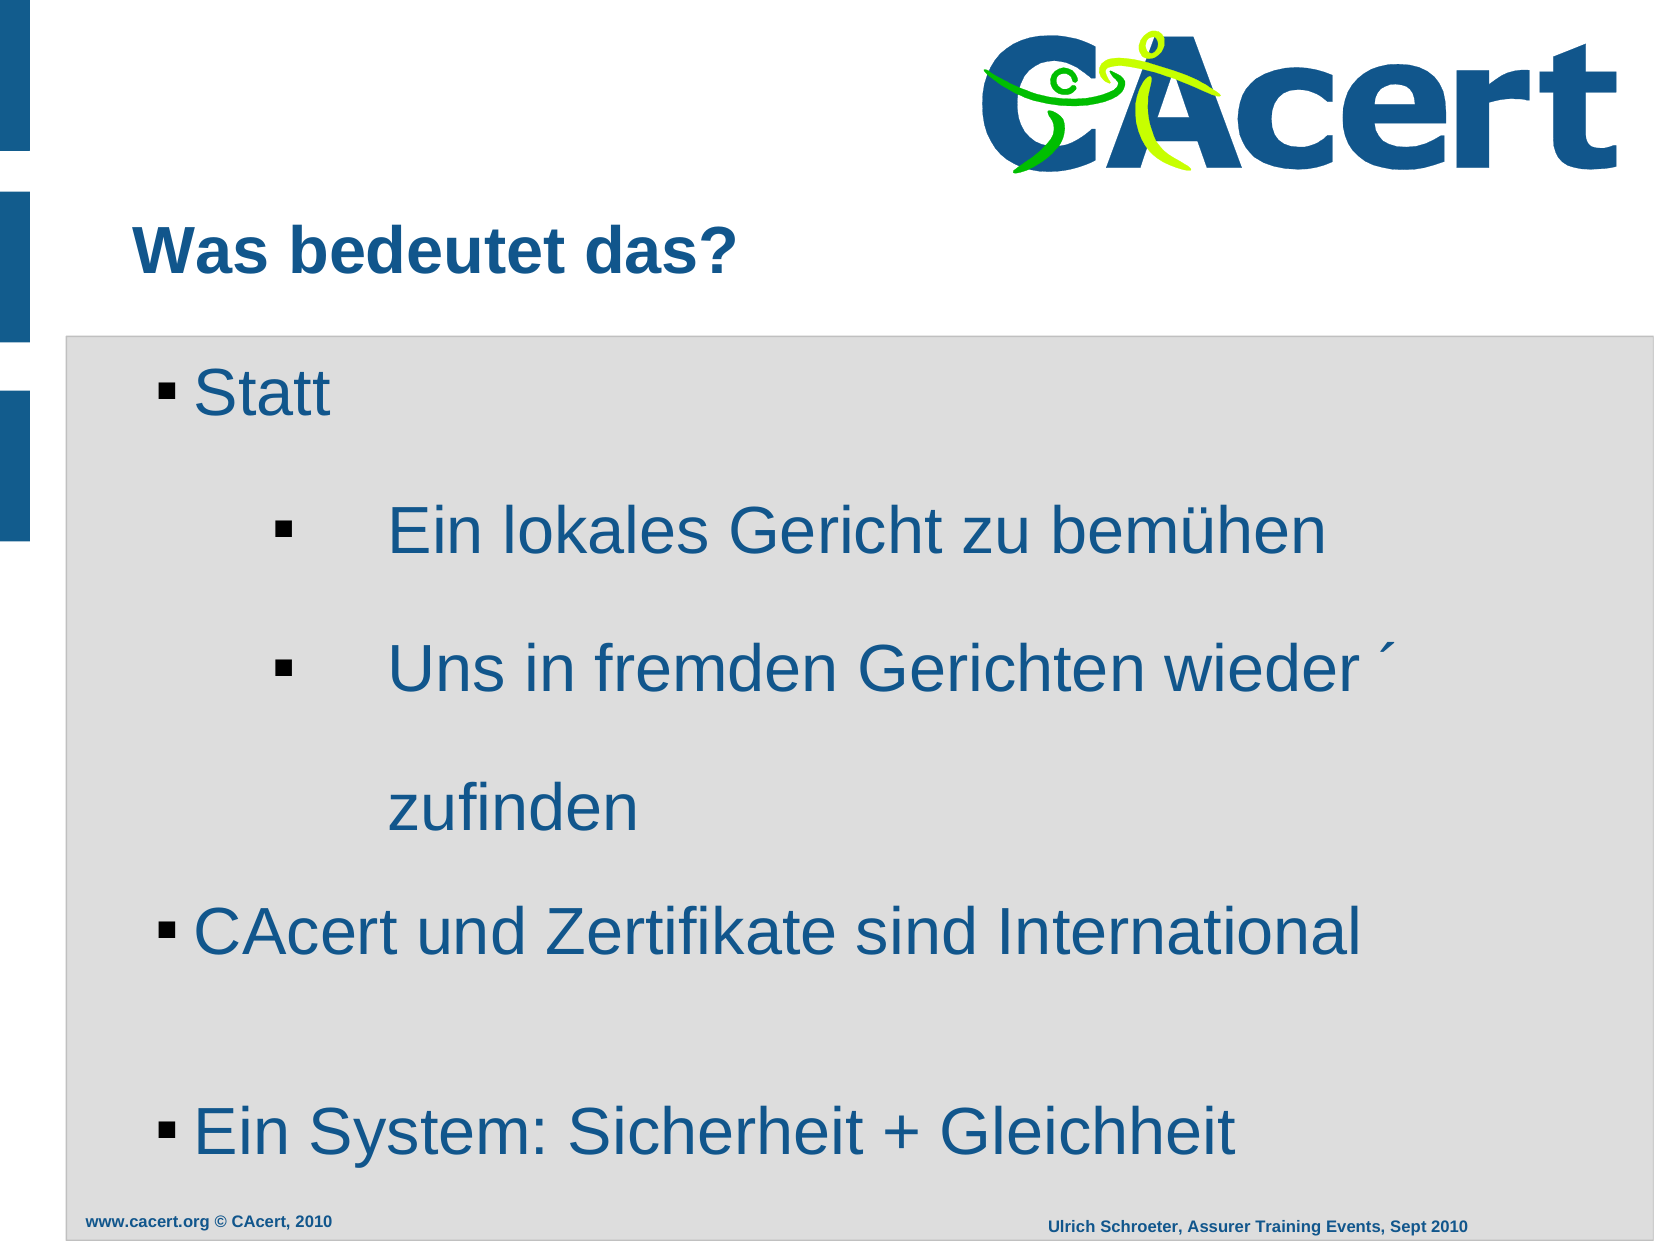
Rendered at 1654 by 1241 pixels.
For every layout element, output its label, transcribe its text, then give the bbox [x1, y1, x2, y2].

list Statt Ein lokales Gericht zu bemühen Uns in fremden Gerichten wieder ´ zufinden CAcert und Zertifikate sind International Ein System: Sicherheit + Gleichheit [150, 347, 1482, 1177]
text_box Was bedeutet das? [118, 191, 756, 296]
